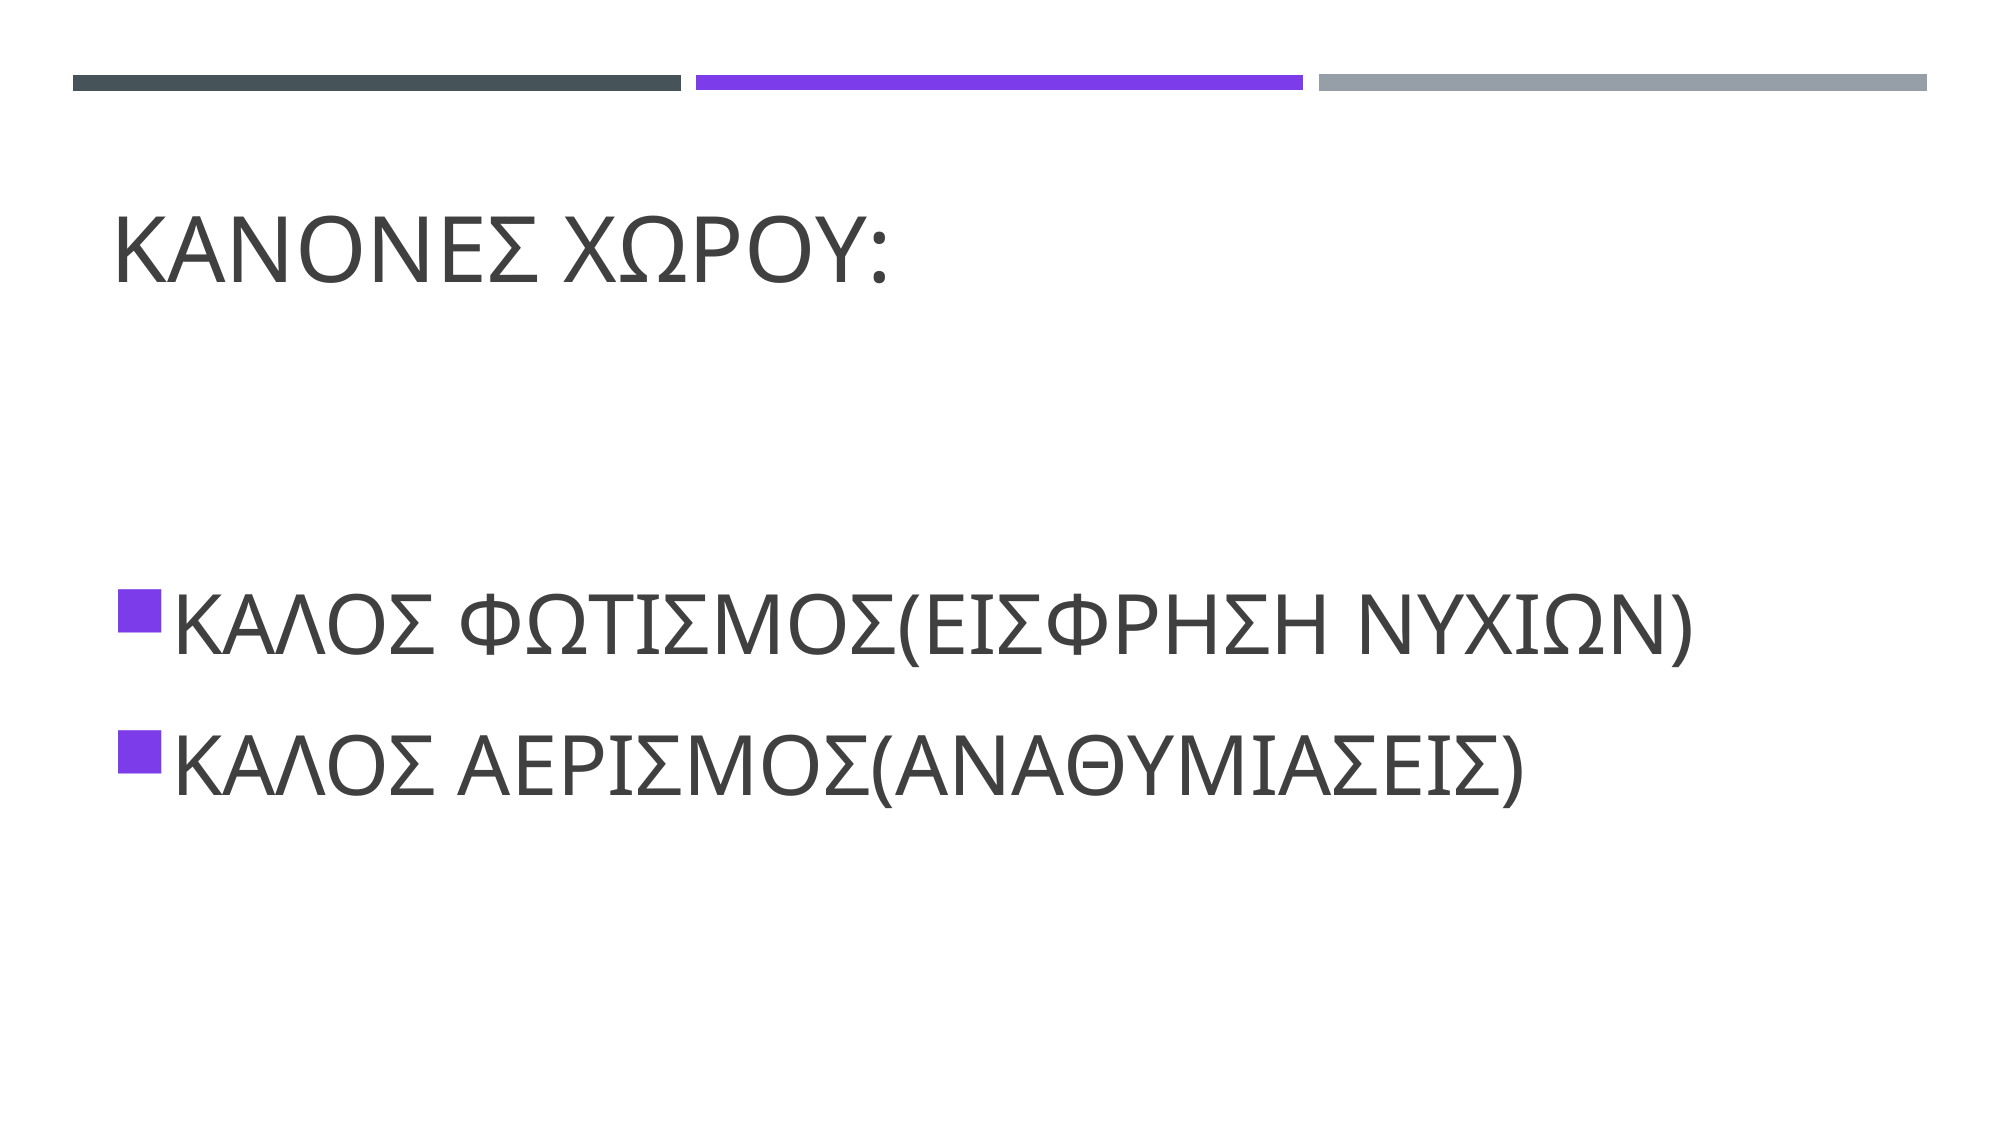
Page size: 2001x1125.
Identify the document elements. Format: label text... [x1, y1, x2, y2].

list ΚΑΛΟΣ ΦΩΤΙΣΜΟΣ(ΕΙΣΦΡΗΣΗ ΝΥΧΙΩΝ) ΚΑΛΟΣ ΑΕΡΙΣΜΟΣ(ΑΝΑΘΥΜΙΑΣΕΙΣ) [95, 383, 1905, 981]
title ΚΑΝΟΝΕΣ ΧΩΡΟΥ: [95, 115, 1905, 311]
